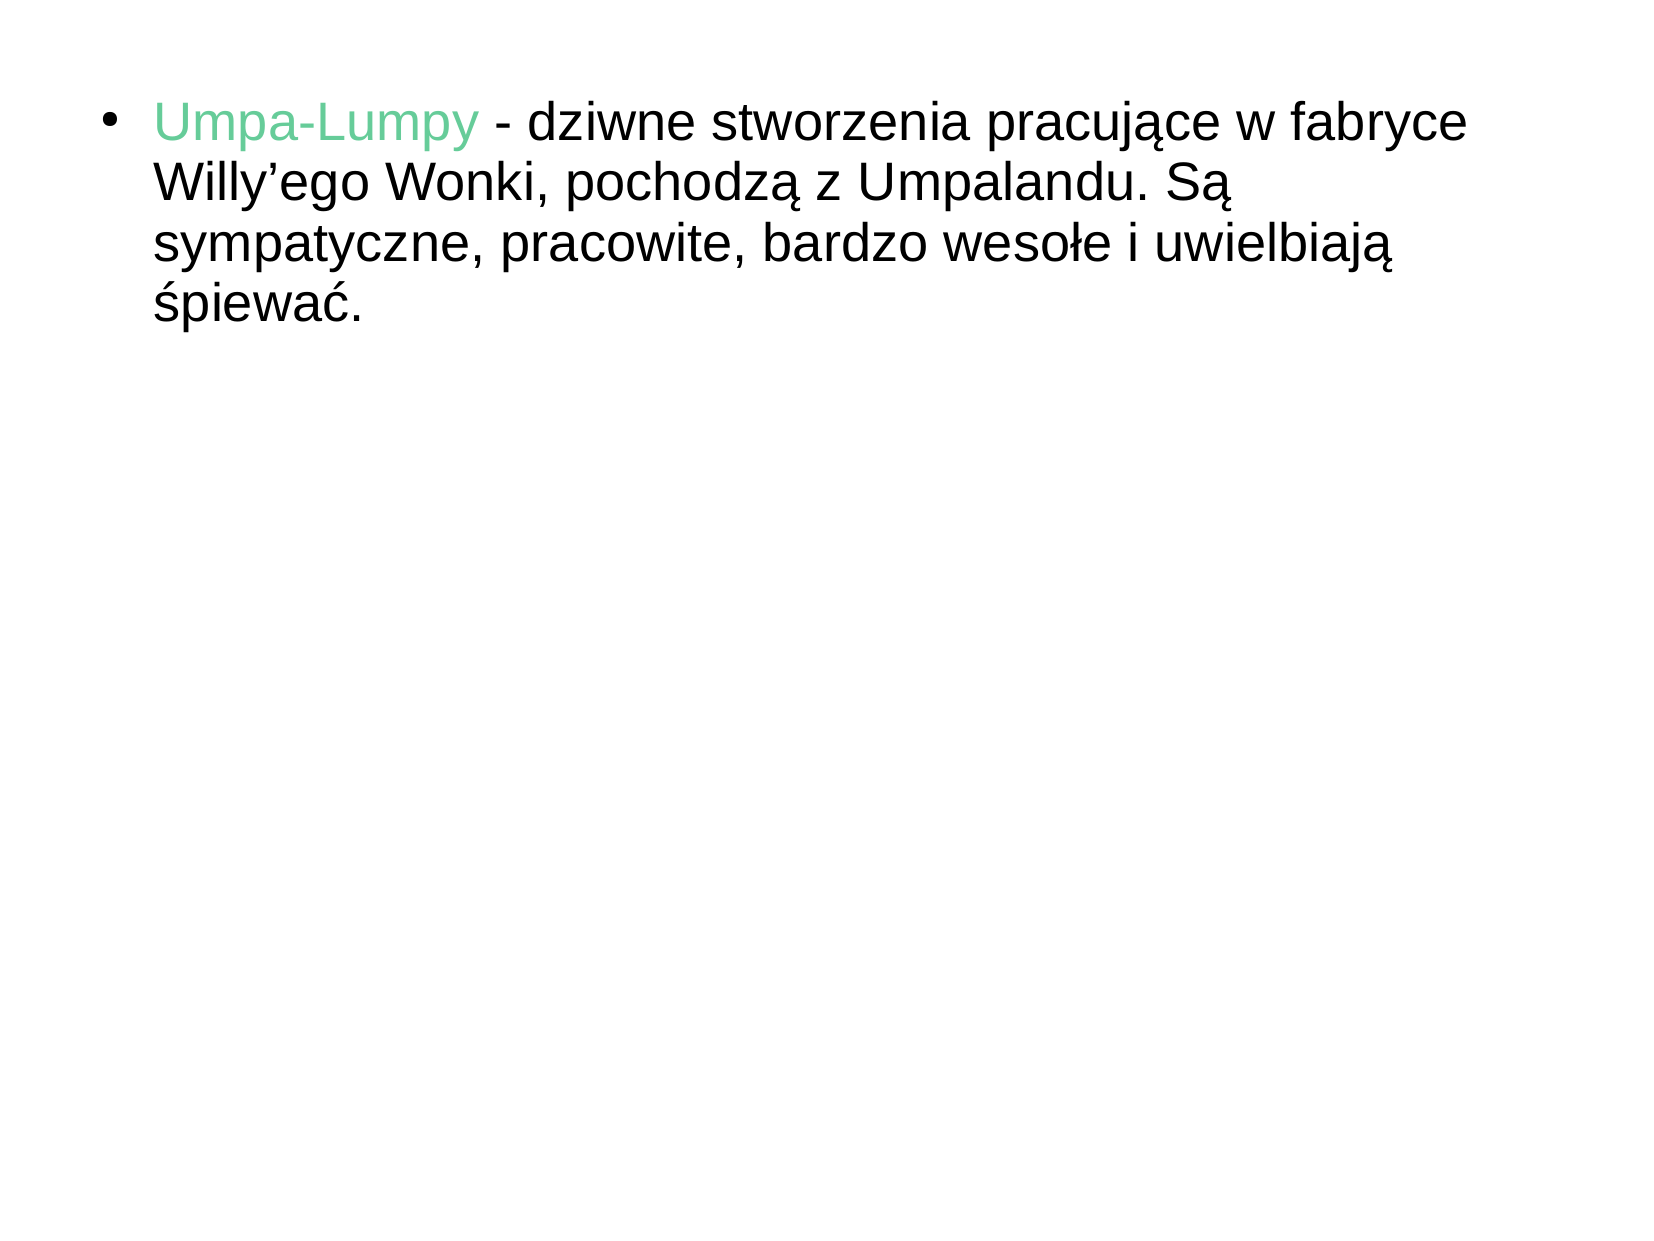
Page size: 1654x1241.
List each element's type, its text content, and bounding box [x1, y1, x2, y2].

list Umpa-Lumpy - dziwne stworzenia pracujące w fabryce Willy’ego Wonki, pochodzą z Umpalandu. Są sympatyczne, pracowite, bardzo wesołe i uwielbiają śpiewać. [82, 91, 1571, 528]
